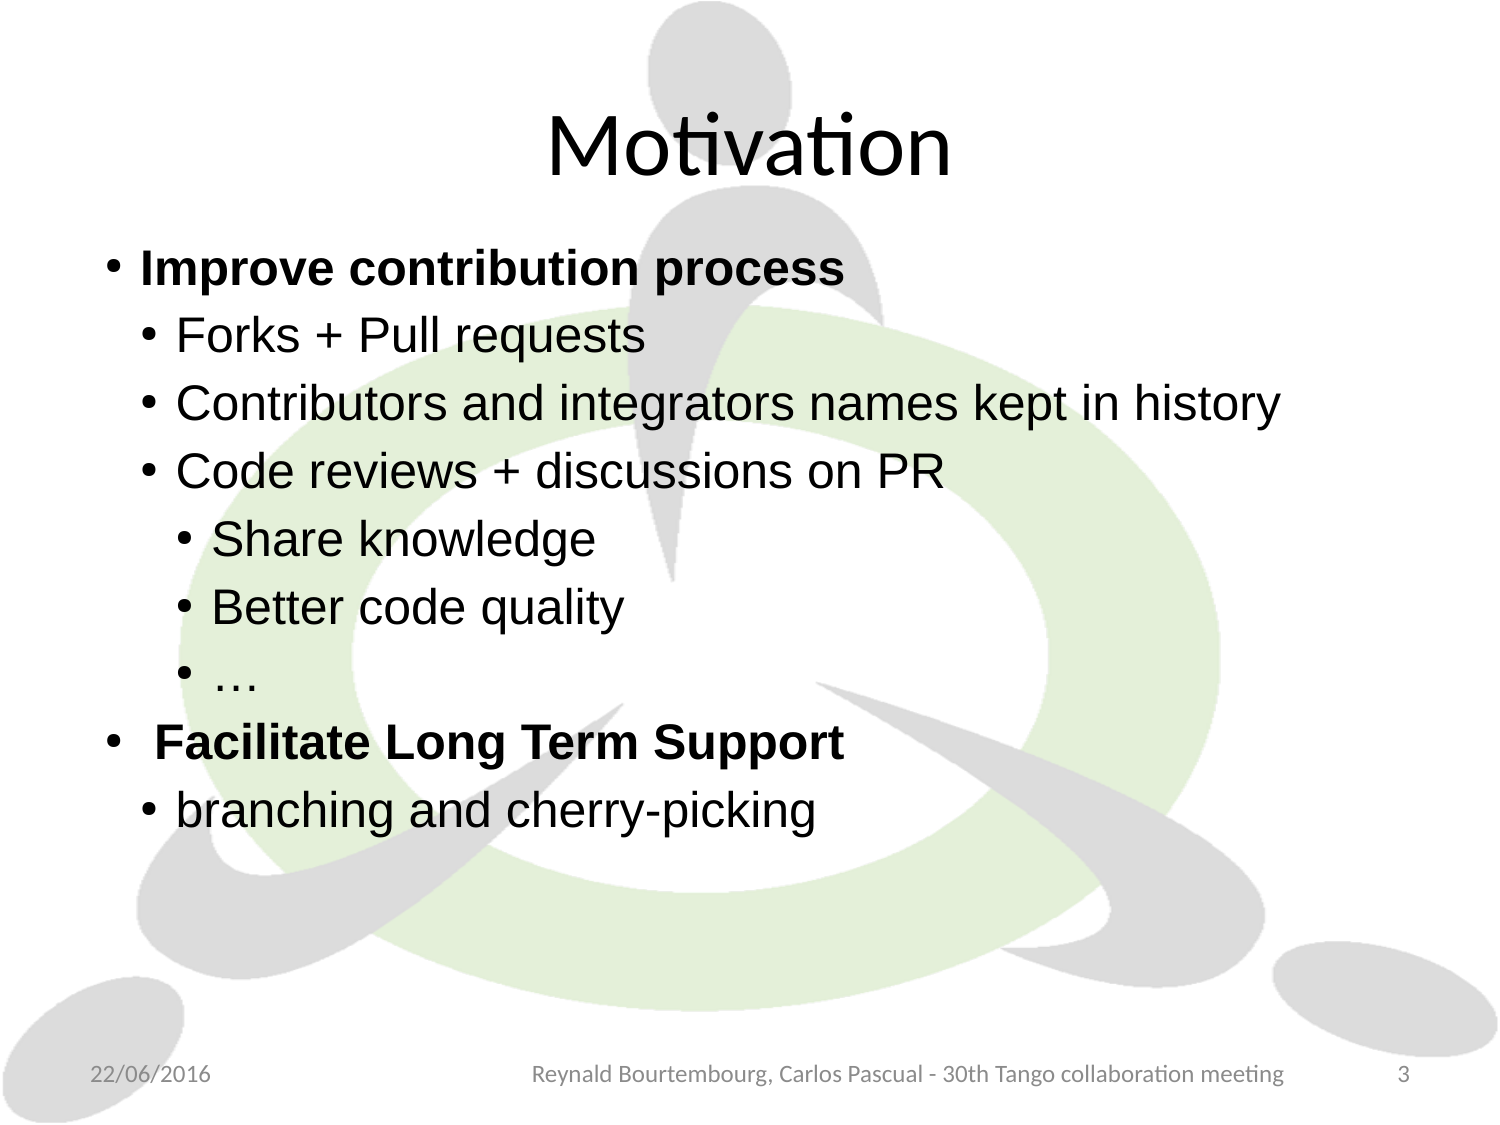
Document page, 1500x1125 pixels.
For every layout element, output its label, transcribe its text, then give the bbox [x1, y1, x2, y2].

picture [0, 0, 1500, 1125]
slide_number <number> [1306, 1042, 1425, 1103]
text_box Improve contribution process Forks + Pull requests Contributors and integrators names kept in history Code reviews + discussions on PR Share knowledge Better code quality … Facilitate Long Term Support branching and cherry-picking [90, 232, 1381, 846]
title Motivation [75, 45, 1425, 233]
slide_number 22/06/2016 [75, 1042, 425, 1103]
footer Reynald Bourtembourg, Carlos Pascual - 30th Tango collaboration meeting [512, 1042, 1306, 1103]
